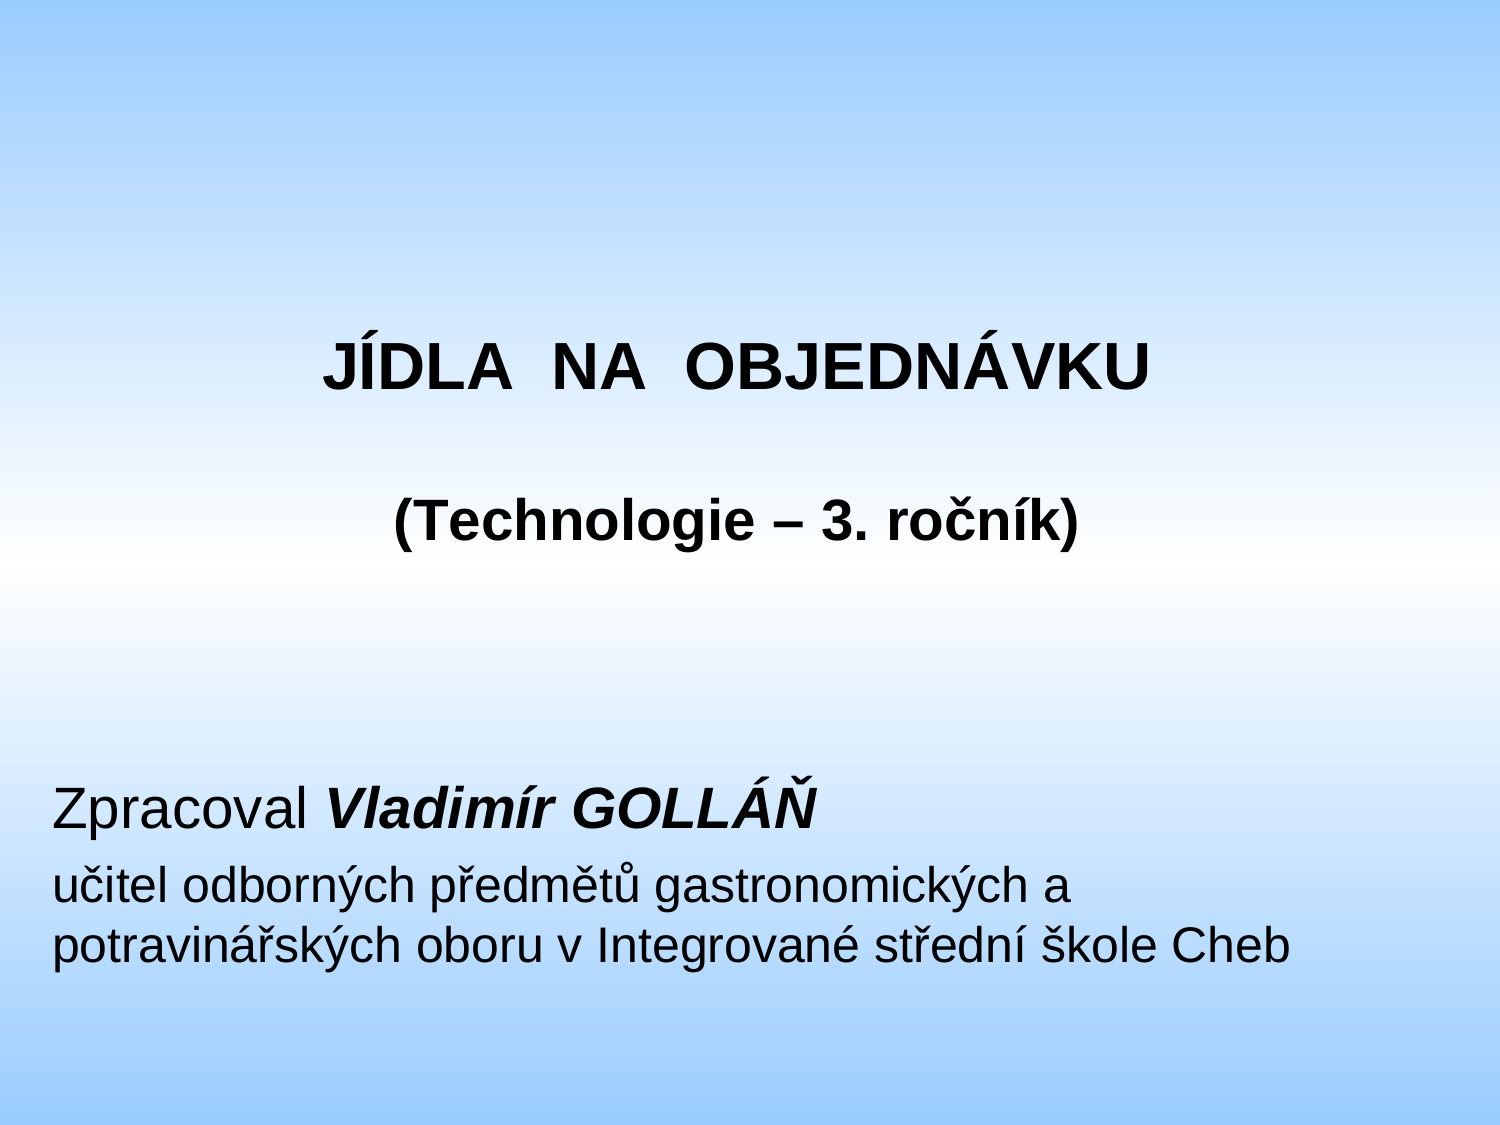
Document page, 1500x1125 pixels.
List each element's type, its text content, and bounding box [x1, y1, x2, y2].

subtitle Zpracoval Vladimír GOLLÁŇ učitel odborných předmětů gastronomických a potravinářských oboru v Integrované střední škole Cheb [37, 762, 1425, 1013]
title JÍDLA NA OBJEDNÁVKU (Technologie – 3. ročník) [99, 249, 1375, 626]
